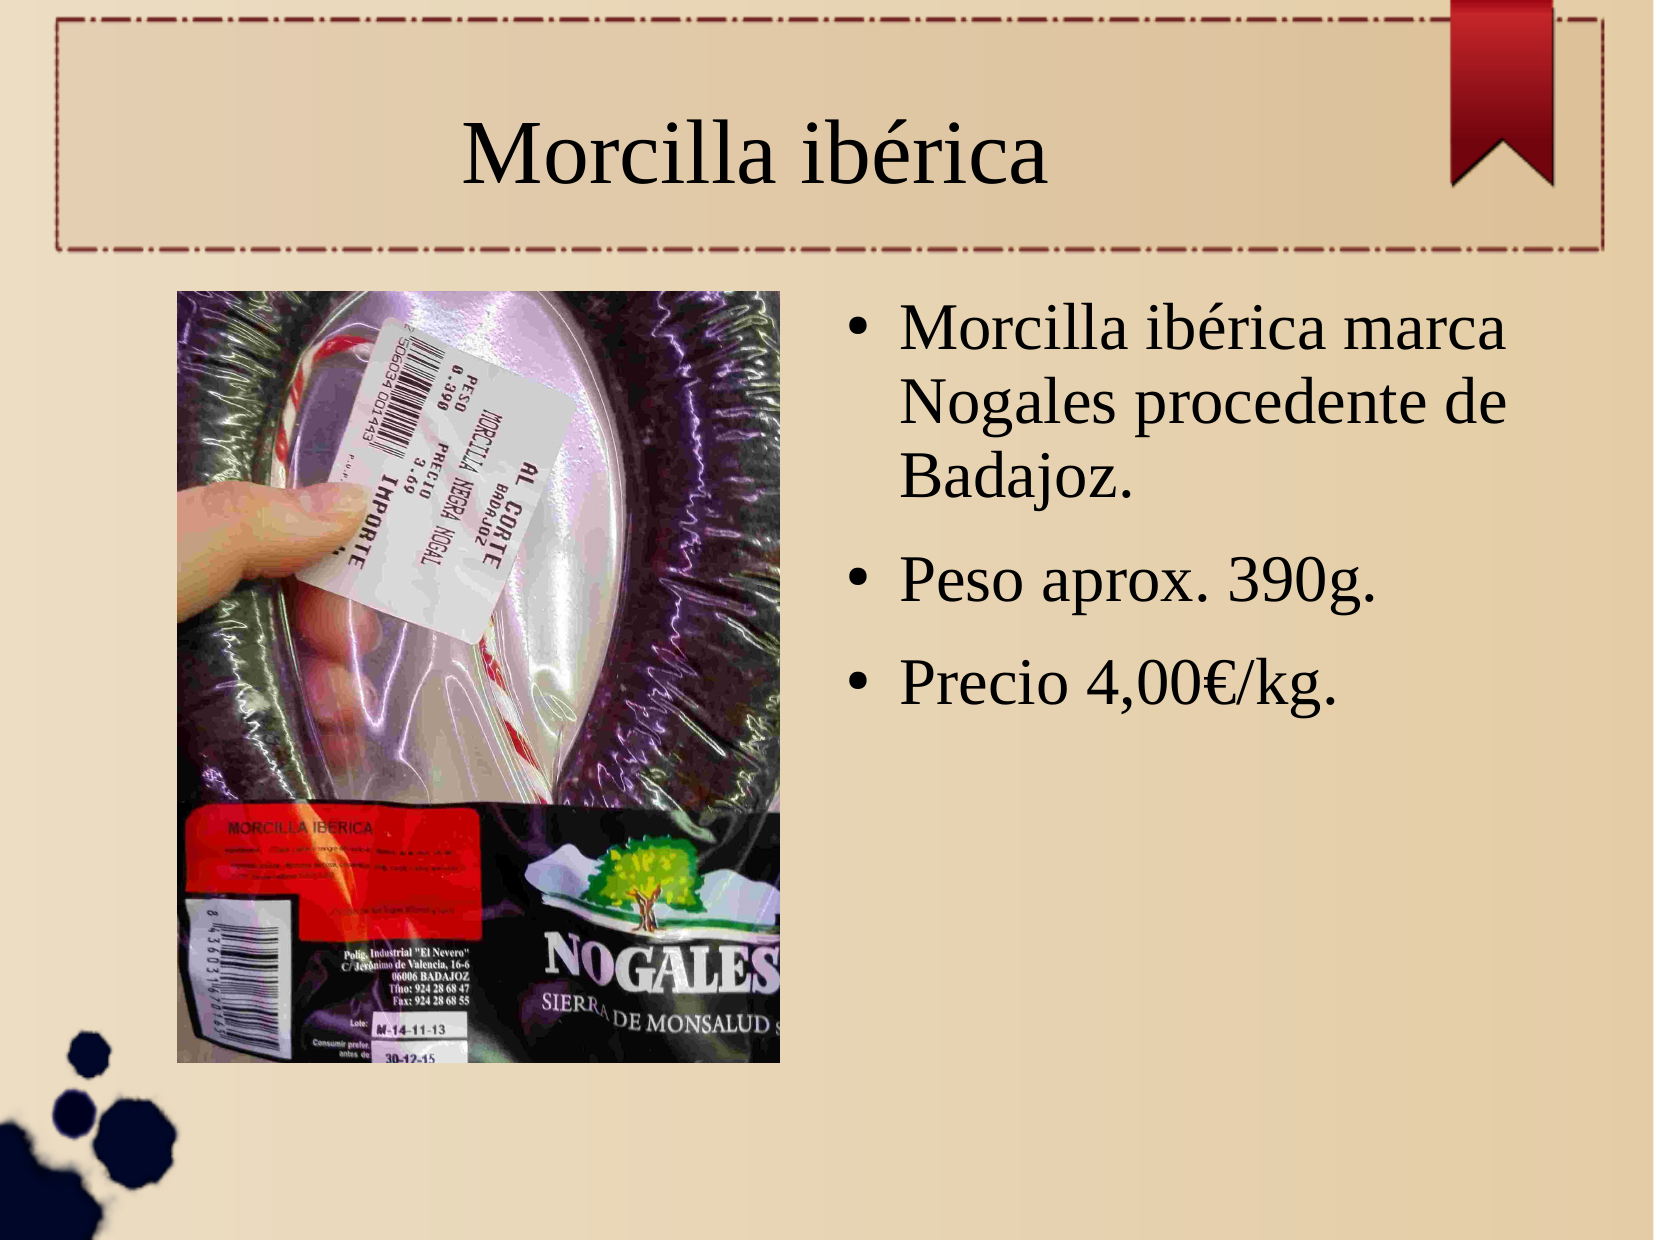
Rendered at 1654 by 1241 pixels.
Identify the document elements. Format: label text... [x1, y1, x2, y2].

title Morcilla ibérica [82, 49, 1453, 257]
list Morcilla ibérica marca Nogales procedente de Badajoz. Peso aprox. 390g. Precio 4,00€/kg. [828, 290, 1539, 1010]
list [82, 290, 793, 1010]
picture [0, 0, 1654, 1240]
